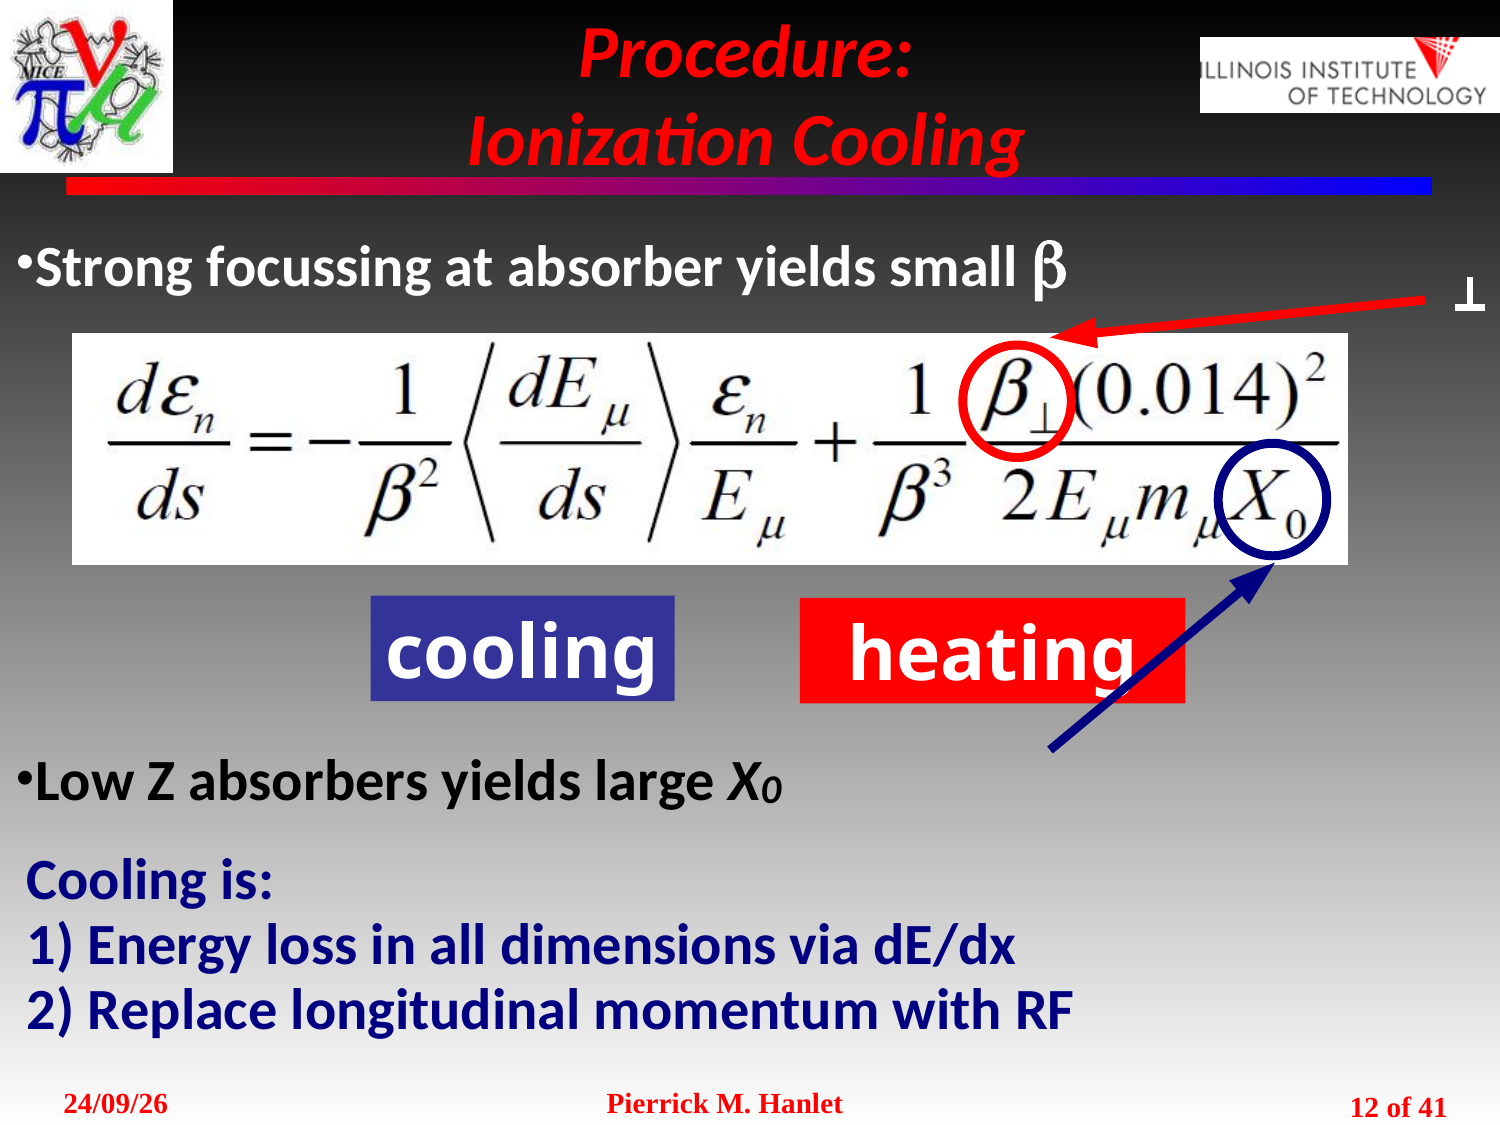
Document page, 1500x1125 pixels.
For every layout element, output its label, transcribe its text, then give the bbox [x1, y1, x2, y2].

title Procedure: Ionization Cooling [234, 0, 1259, 191]
picture [1259, 37, 1500, 113]
picture [0, 0, 173, 173]
text_box Cooling is: 1) Energy loss in all dimensions via dE/dx 2) Replace longitudinal momentum with RF [12, 839, 1465, 1051]
text_box Strong focussing at absorber yields small b Low Z absorbers yields large X0 [0, 220, 1500, 834]
